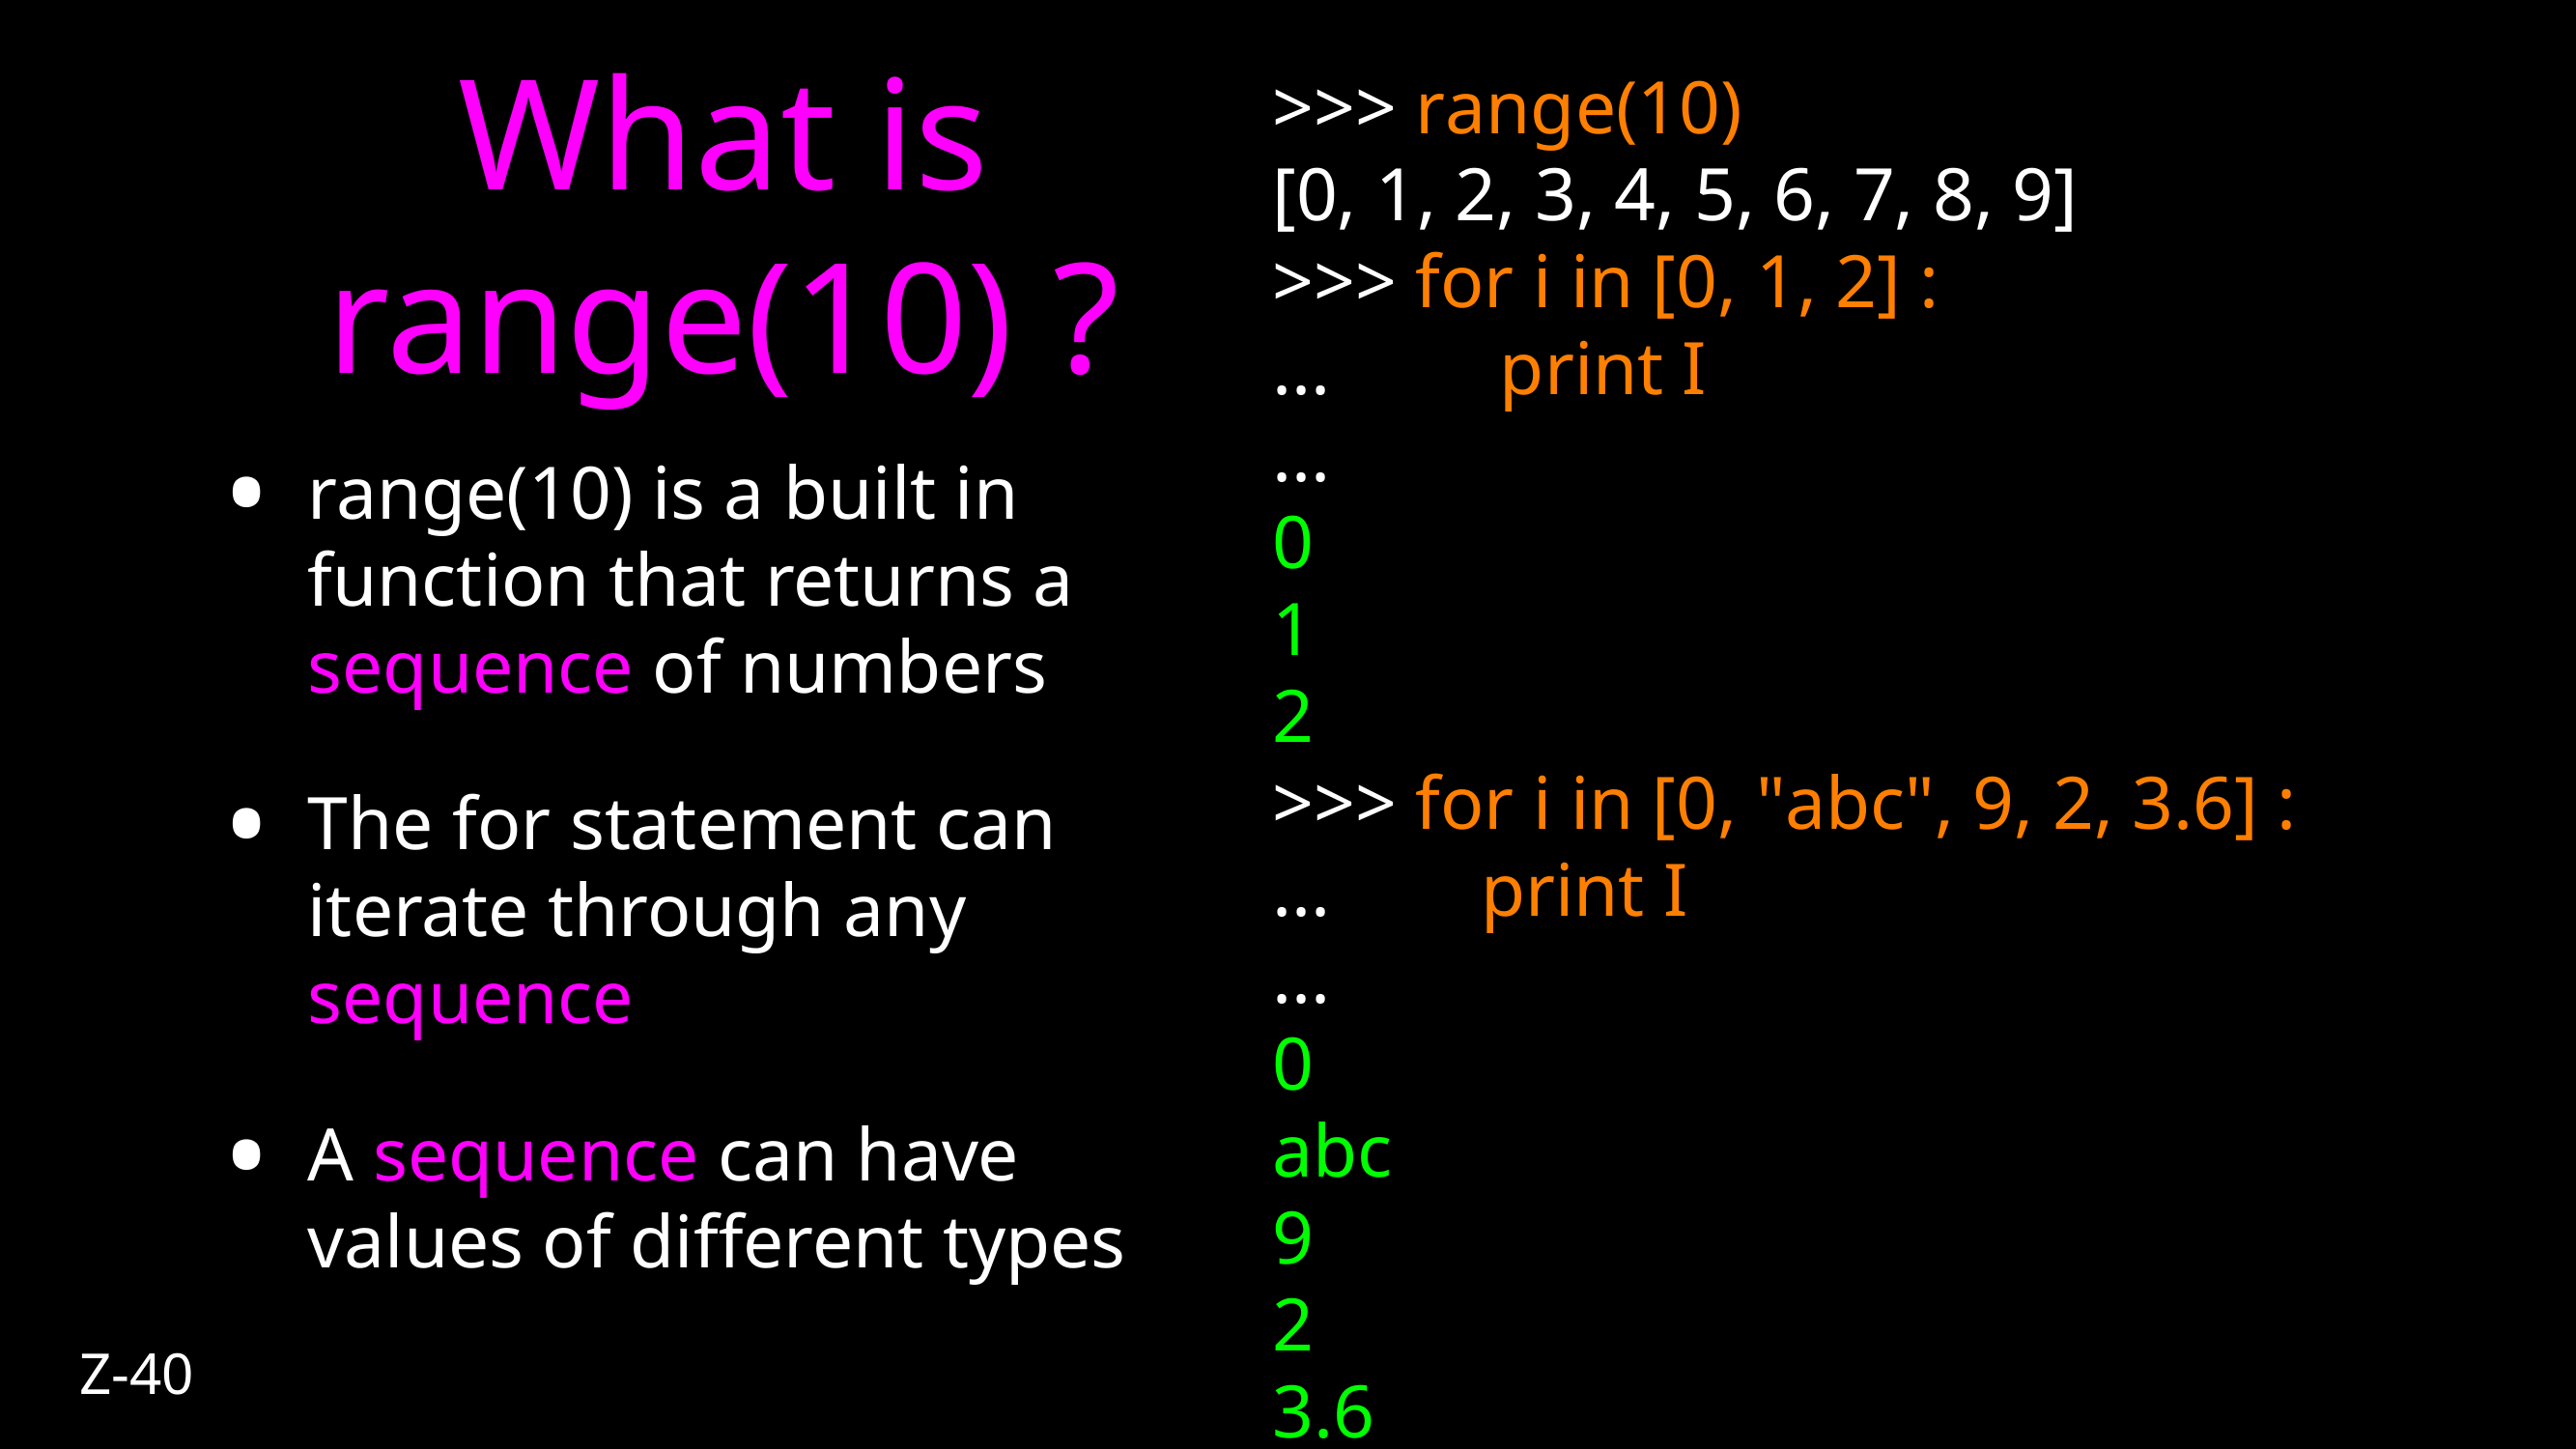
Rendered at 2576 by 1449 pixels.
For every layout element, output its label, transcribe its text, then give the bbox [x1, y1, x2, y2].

text_box Z-40 [79, 1337, 195, 1406]
title What is range(10) ? [183, 30, 1264, 411]
text_box >>> range(10) [0, 1, 2, 3, 4, 5, 6, 7, 8, 9] >>> for i in [0, 1, 2] : ... print I ... 0 1 2 >>> for i in [0, "abc", 9, 2, 3.6] : ... print I ... 0 abc 9 2 3.6 [1272, 61, 2317, 1449]
list range(10) is a built in function that returns a sequence of numbers The for statement can iterate through any sequence A sequence can have values of different types [183, 412, 1183, 1317]
